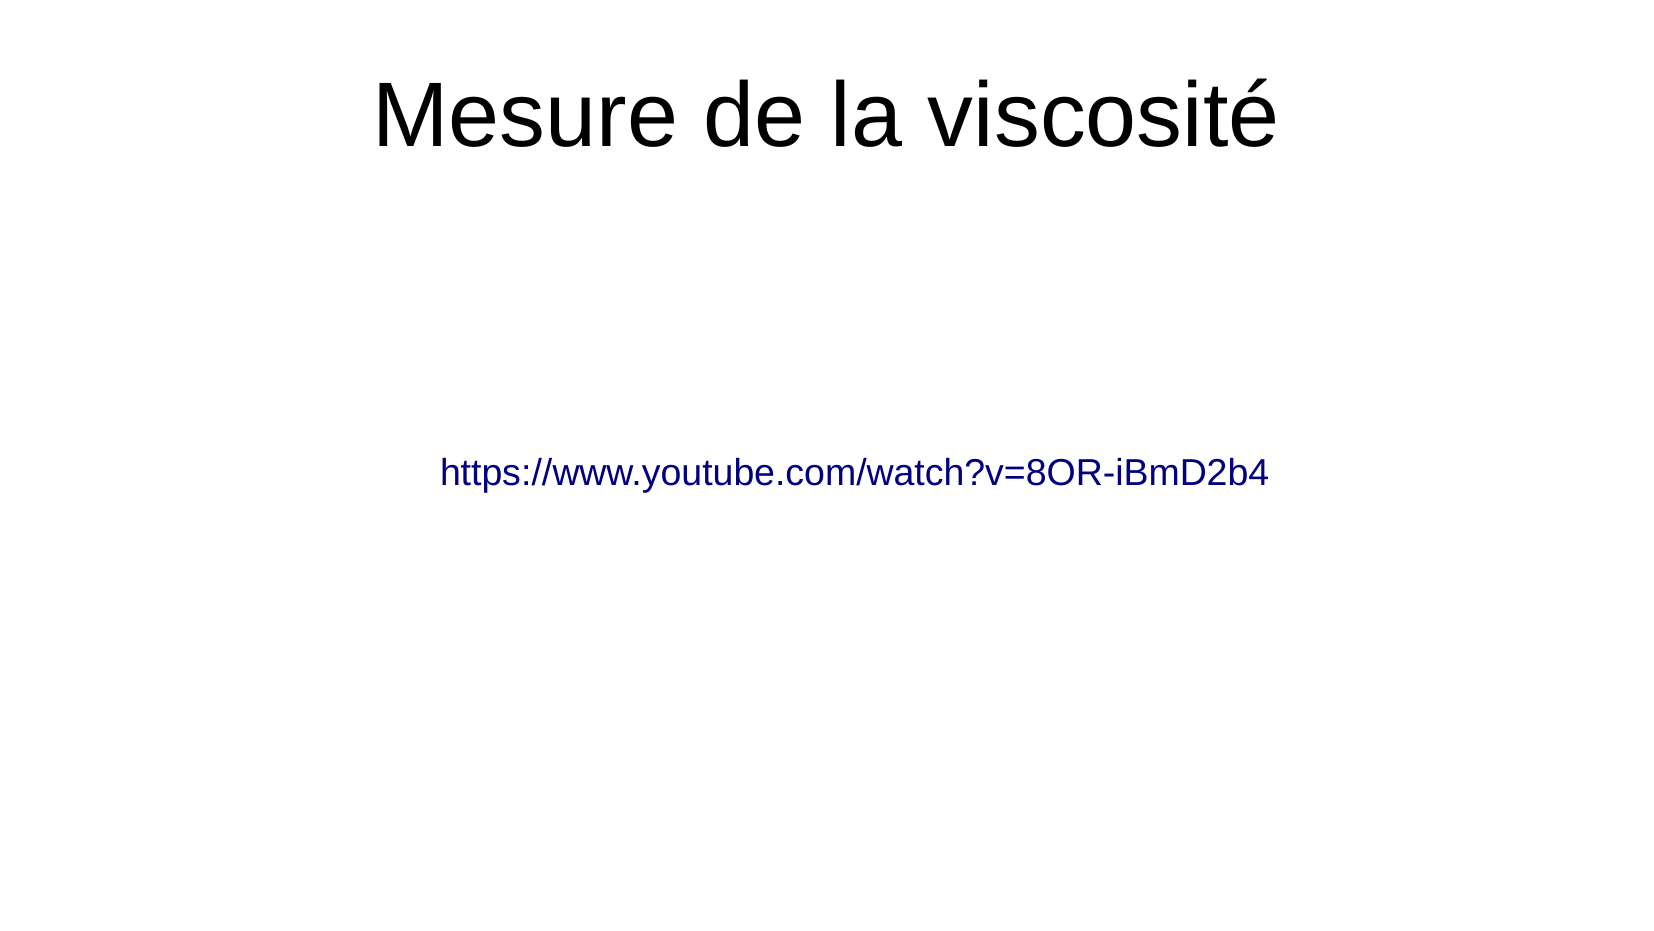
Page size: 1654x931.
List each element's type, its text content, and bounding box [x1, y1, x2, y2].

text_box https://www.youtube.com/watch?v=8OR-iBmD2b4 [425, 444, 1285, 544]
title Mesure de la viscosité [82, 37, 1571, 193]
